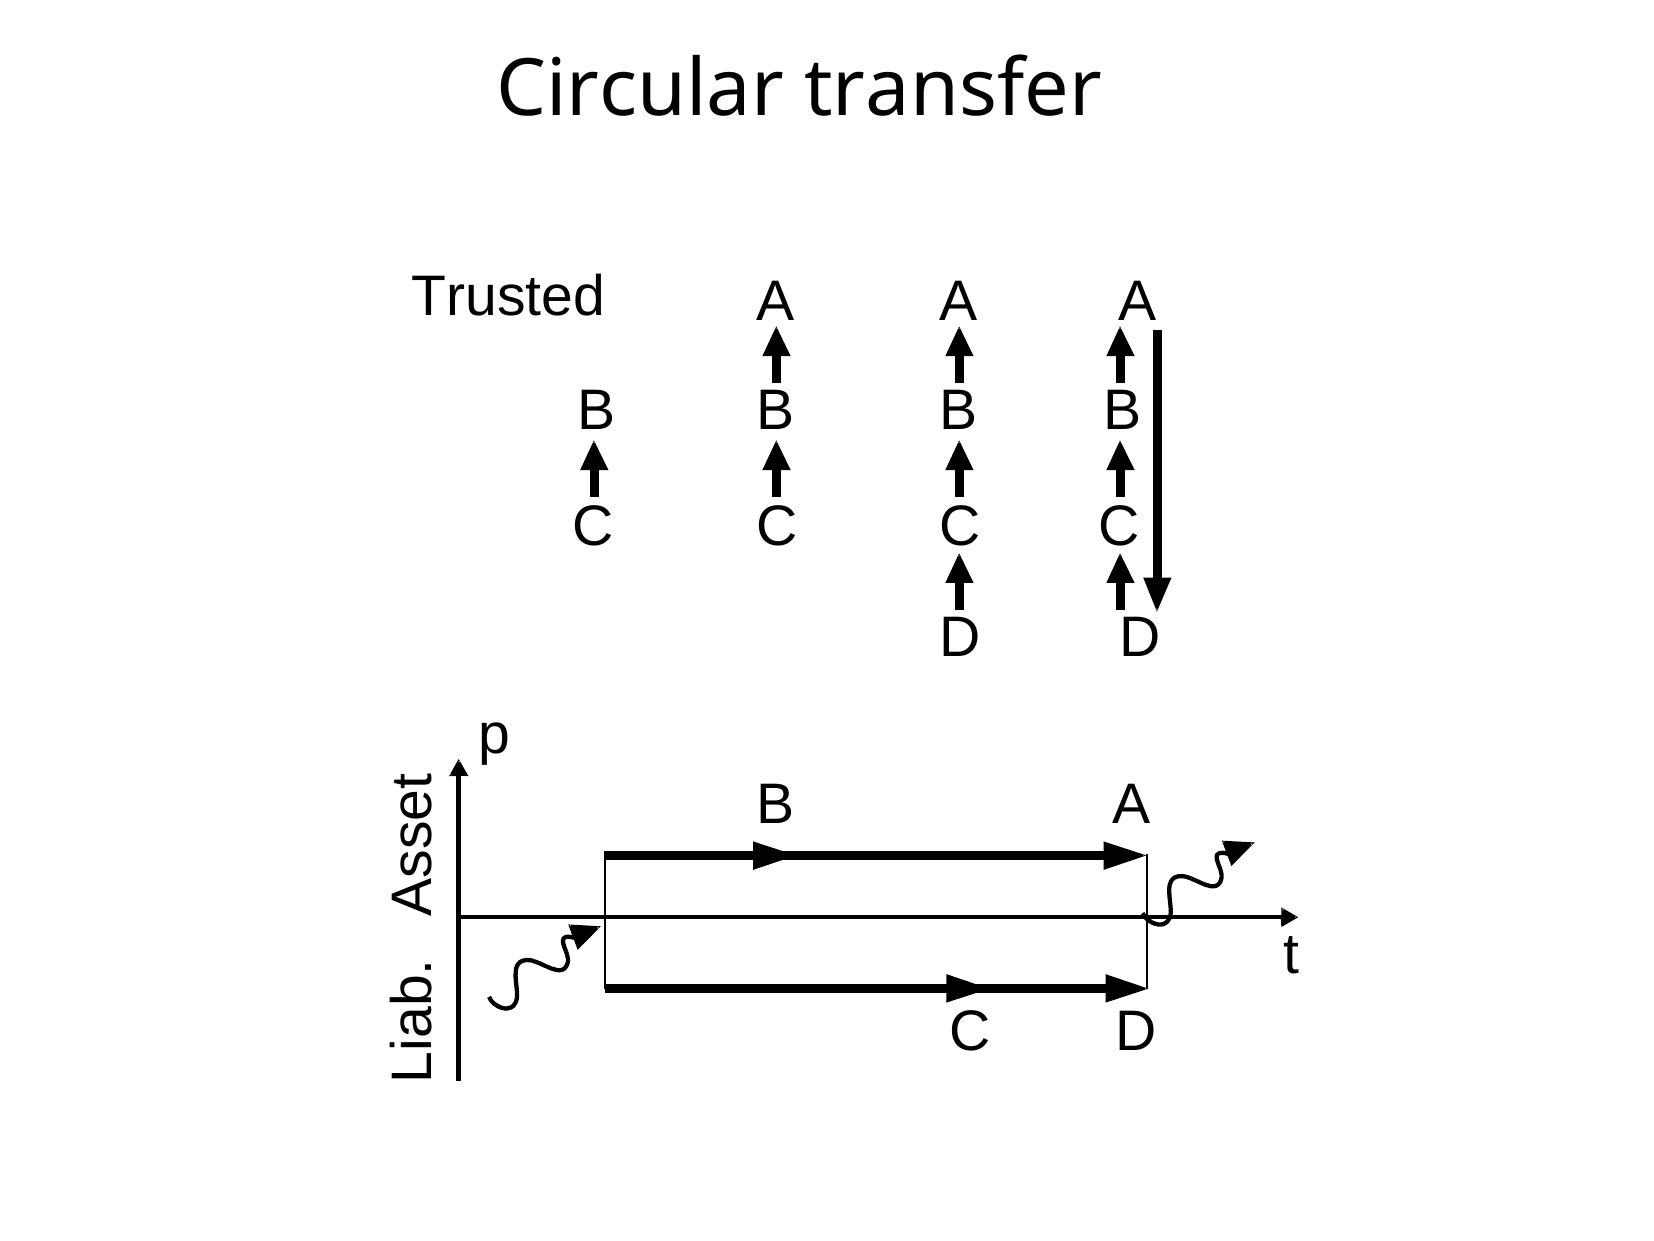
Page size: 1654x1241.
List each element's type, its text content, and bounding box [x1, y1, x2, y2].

text_box t [1283, 922, 1342, 989]
text_box C [572, 494, 631, 561]
text_box [762, 440, 791, 494]
text_box B [577, 378, 636, 445]
text_box D [939, 605, 999, 672]
text_box C [756, 494, 816, 561]
text_box C [949, 998, 1009, 1065]
text_box [449, 759, 1299, 1081]
text_box [945, 553, 974, 605]
text_box Trusted [411, 263, 610, 330]
text_box C [939, 494, 999, 561]
text_box [580, 440, 609, 494]
text_box A [756, 268, 816, 335]
text_box D [1119, 605, 1179, 672]
text_box [1106, 553, 1135, 610]
text_box [1106, 440, 1135, 497]
text_box p [479, 702, 538, 769]
text_box B [939, 378, 999, 445]
text_box [487, 924, 601, 1011]
text_box Asset [379, 767, 445, 917]
text_box [1143, 330, 1172, 605]
text_box A [1112, 772, 1171, 839]
text_box B [1103, 378, 1153, 445]
text_box Circular transfer [496, 31, 1157, 128]
text_box C [1098, 494, 1153, 561]
text_box Liab. [379, 954, 445, 1084]
text_box [945, 440, 974, 497]
text_box [1106, 326, 1135, 378]
text_box A [939, 268, 999, 335]
text_box B [756, 772, 815, 839]
text_box [945, 326, 974, 378]
text_box [762, 326, 791, 378]
text_box D [1115, 998, 1174, 1065]
text_box A [1118, 268, 1177, 335]
text_box B [756, 378, 816, 445]
